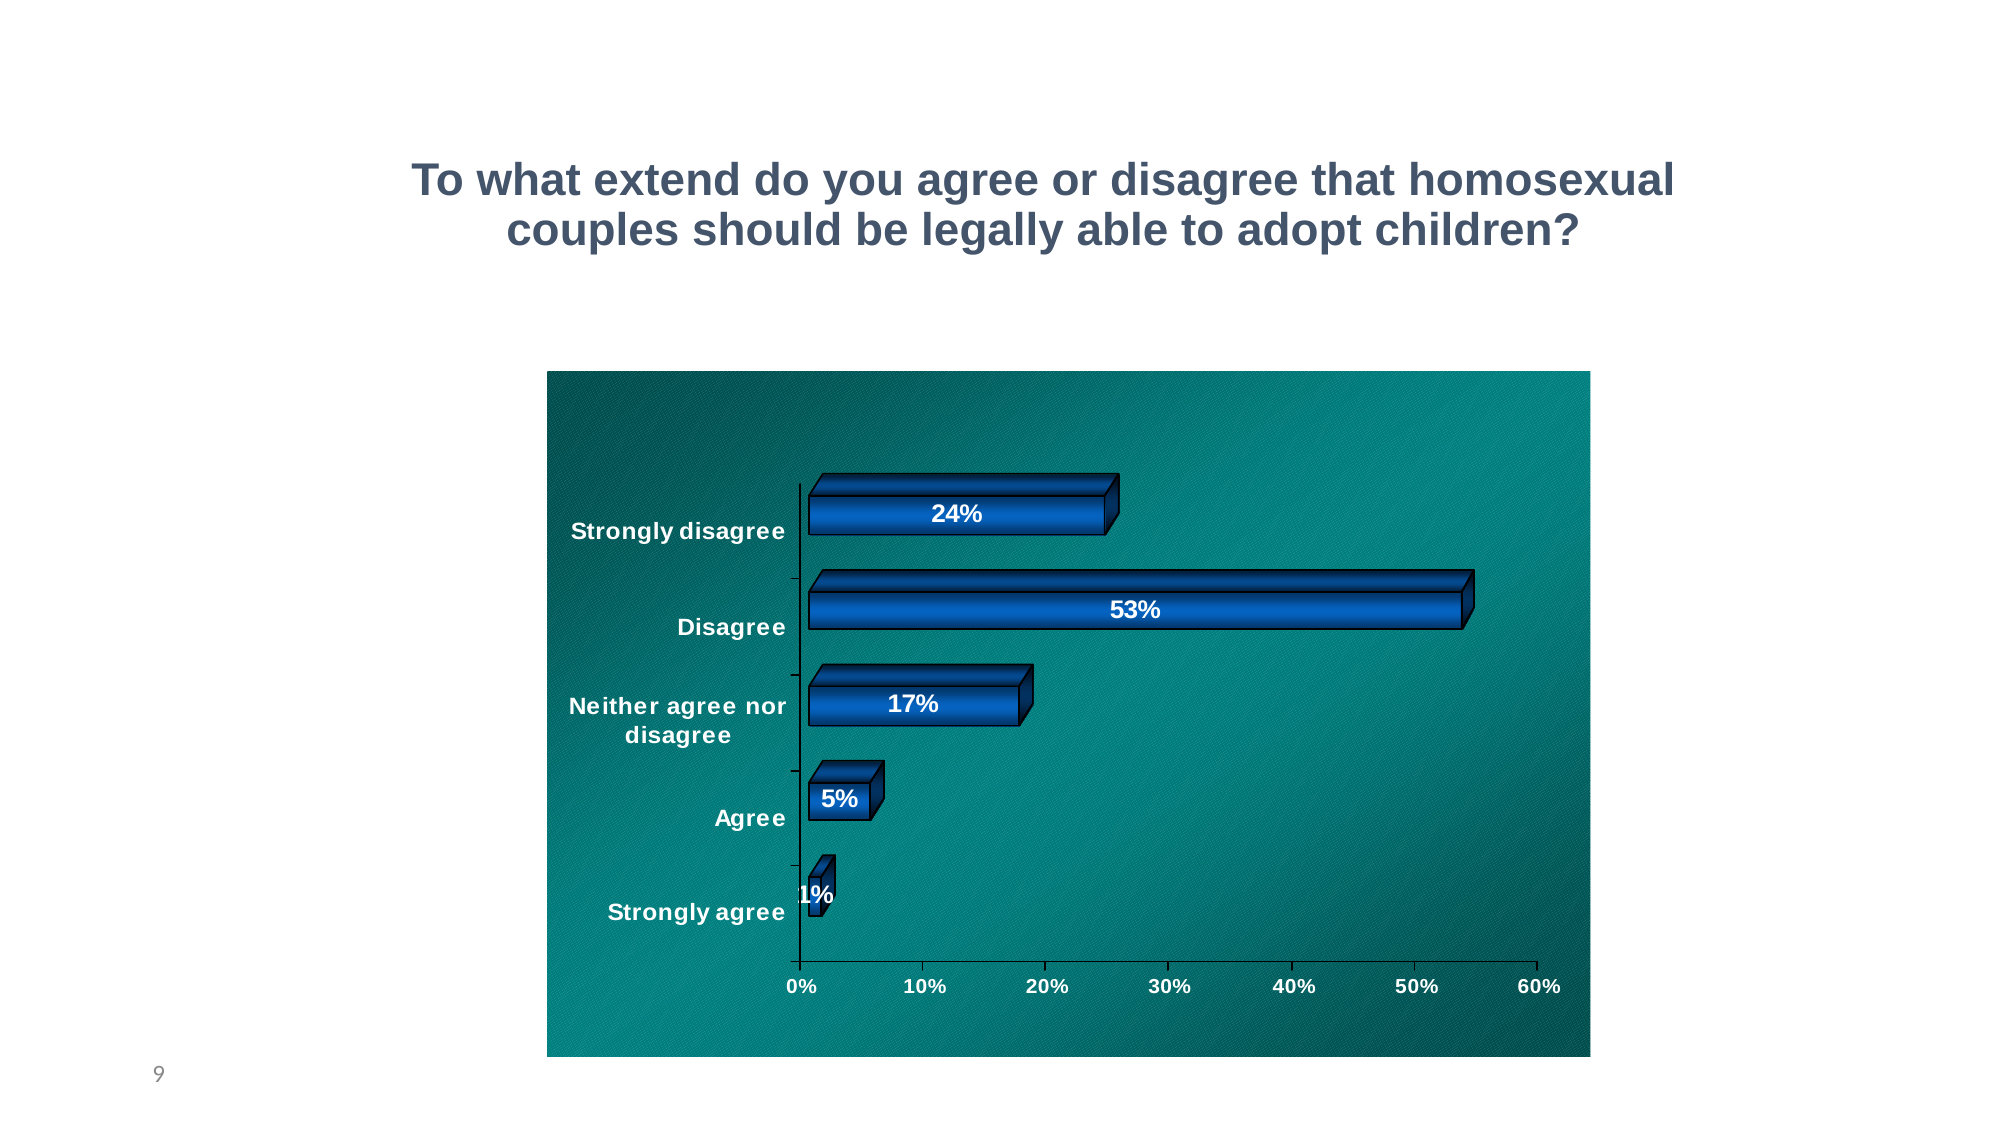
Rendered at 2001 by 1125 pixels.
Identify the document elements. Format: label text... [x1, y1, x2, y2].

picture [537, 362, 1601, 1065]
text_box To what extend do you agree or disagree that homosexual couples should be legally able to adopt children? [387, 137, 1700, 263]
slide_number <number> [137, 1042, 588, 1103]
